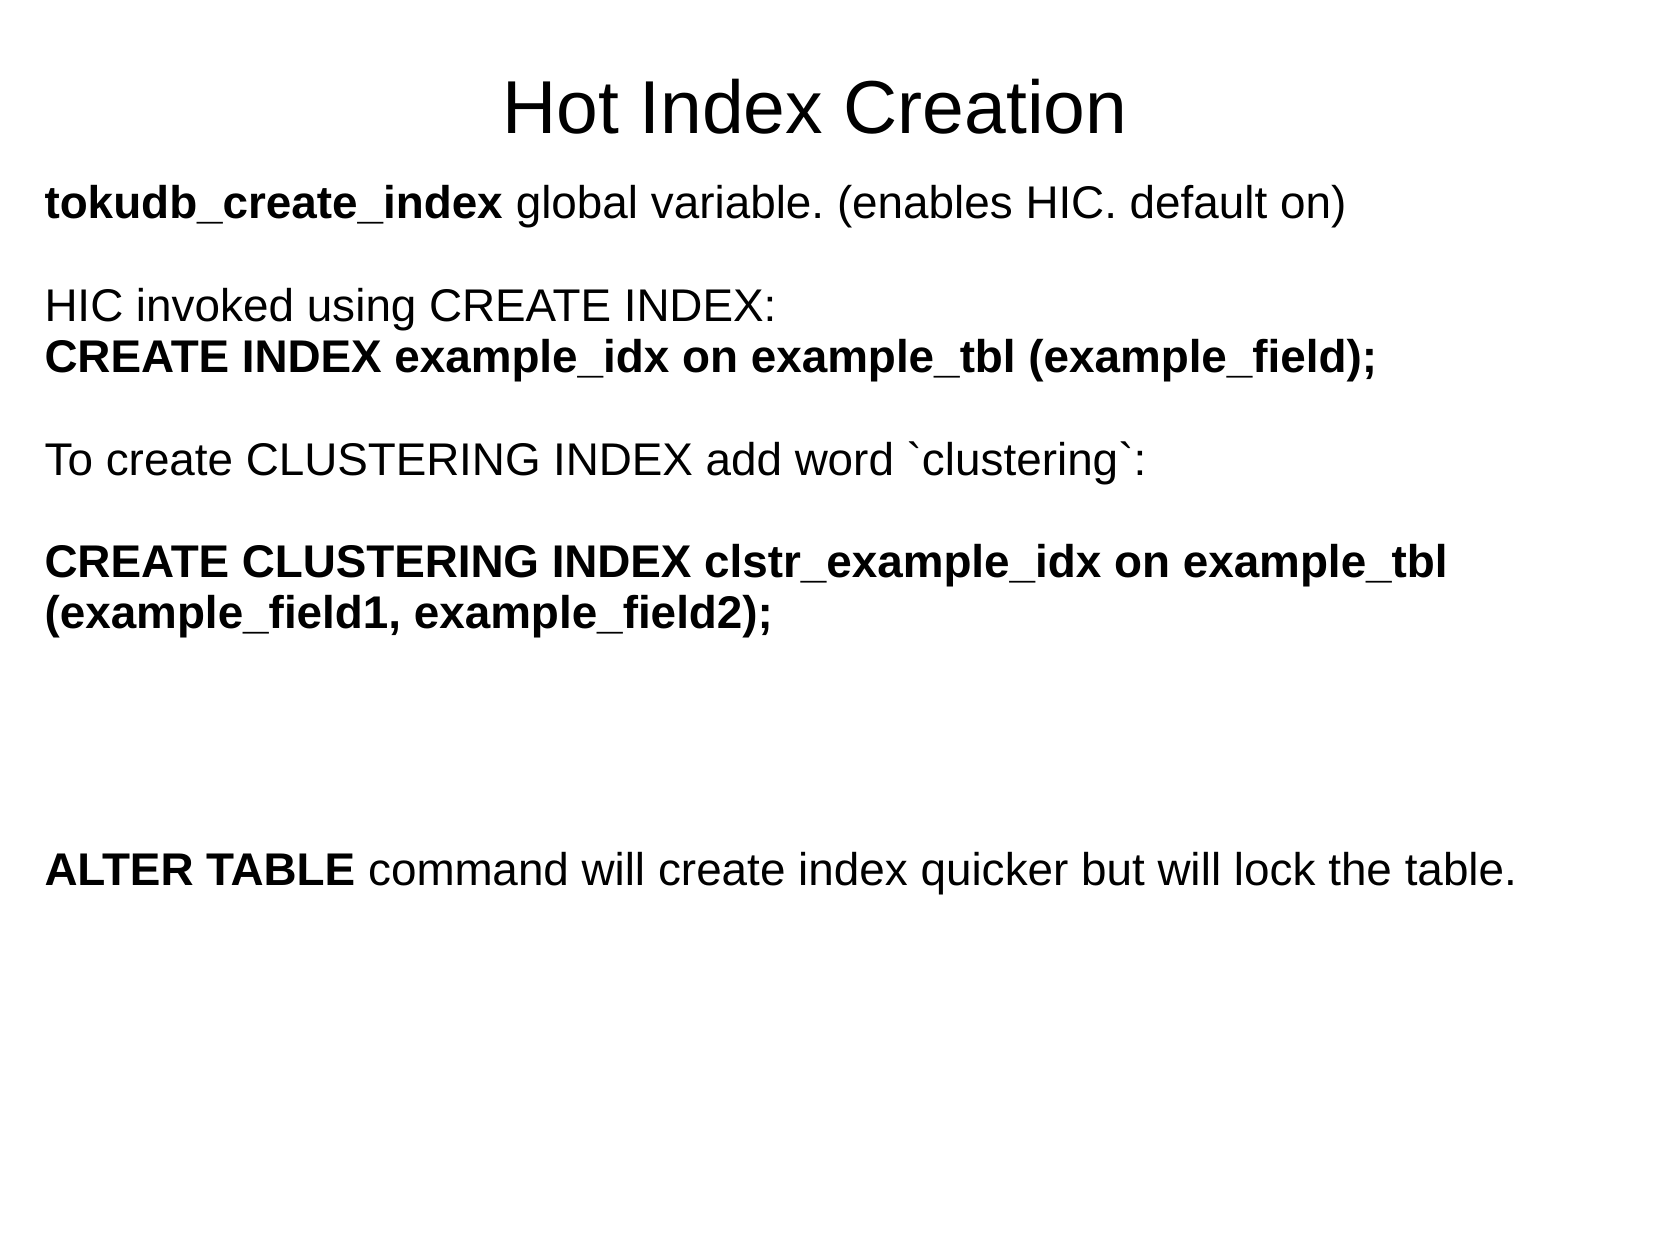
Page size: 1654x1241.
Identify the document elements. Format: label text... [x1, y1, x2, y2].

title Hot Index Creation [82, 49, 1548, 166]
text_box tokudb_create_index global variable. (enables HIC. default on) HIC invoked using CREATE INDEX: CREATE INDEX example_idx on example_tbl (example_field); To create CLUSTERING INDEX add word `clustering`: CREATE CLUSTERING INDEX clstr_example_idx on example_tbl (example_field1, example_field2); ALTER TABLE command will create index quicker but will lock the table. [29, 170, 1571, 903]
